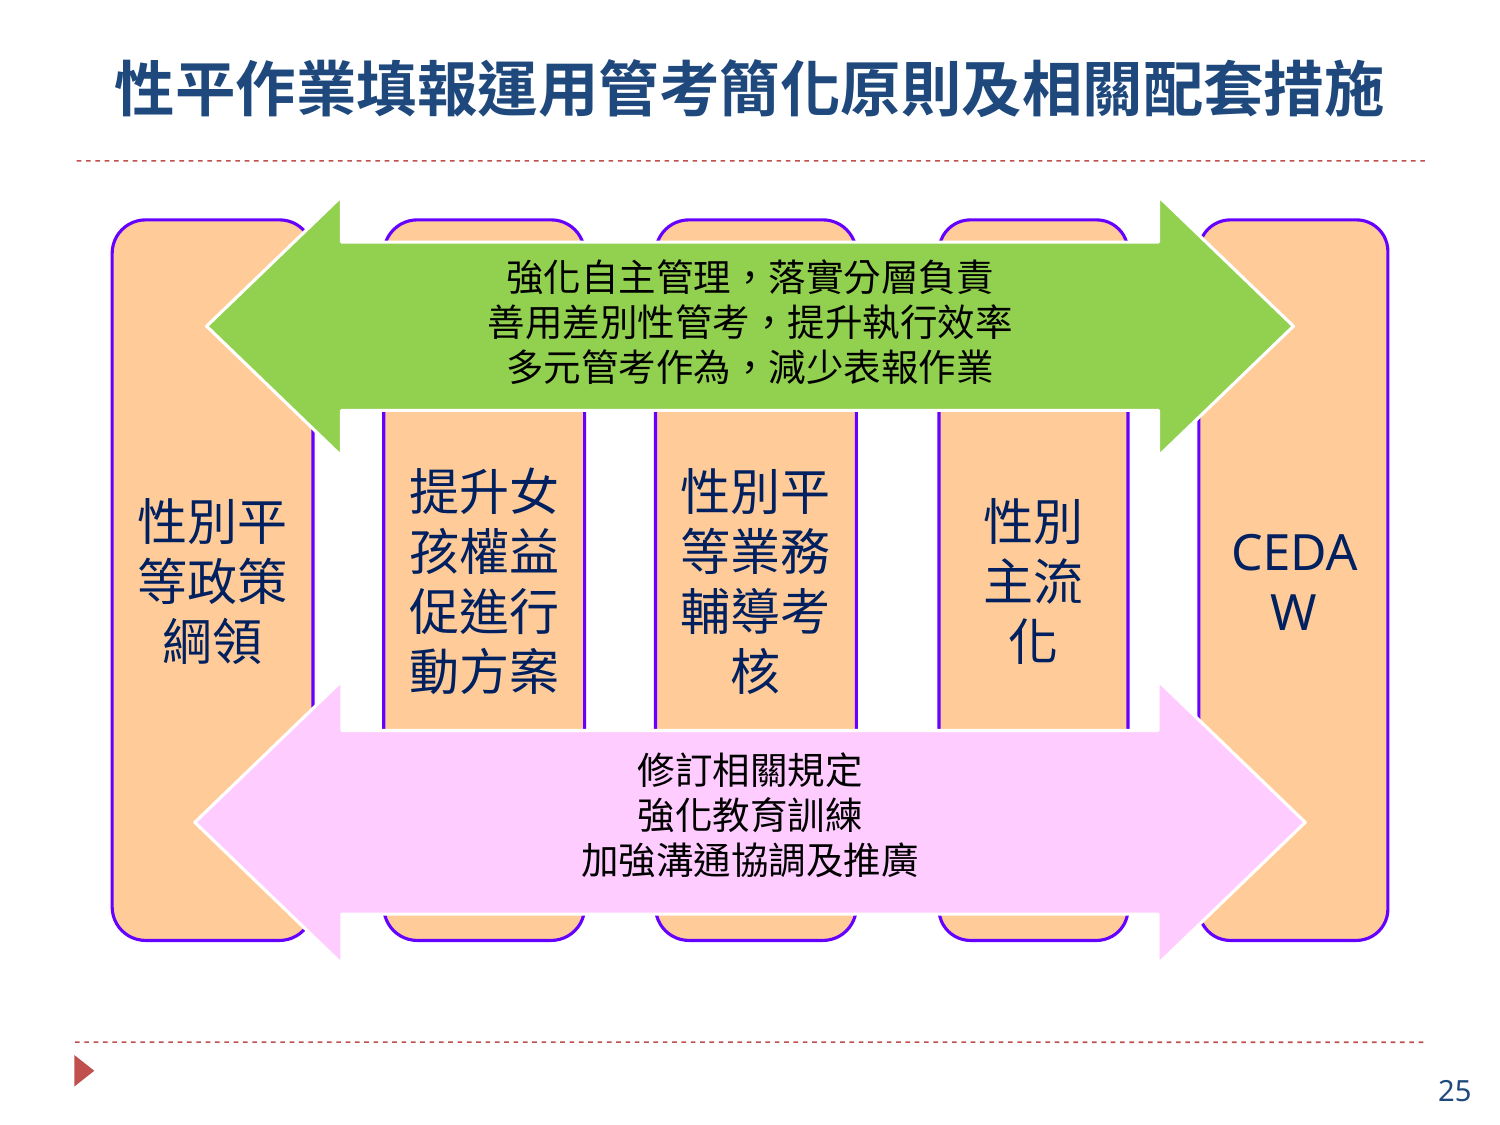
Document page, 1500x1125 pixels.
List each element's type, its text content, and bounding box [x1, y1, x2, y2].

text_box 提升女孩權益促進行動方案 [383, 411, 585, 730]
text_box 25 [1423, 1065, 1500, 1125]
text_box 性別主流化 [938, 411, 1129, 730]
text_box 性別平等業務輔導考核 [657, 219, 855, 242]
text_box 性別主流化 [940, 219, 1127, 242]
text_box 性別平等業務輔導考核 [655, 411, 857, 730]
text_box CEDAW [1198, 219, 1388, 941]
text_box 提升女孩權益促進行動方案 [384, 915, 584, 941]
text_box 修訂相關規定 強化教育訓練 加強溝通協調及推廣 [194, 680, 1306, 965]
text_box 強化自主管理，落實分層負責 善用差別性管考，提升執行效率 多元管考作為，減少表報作業 [206, 196, 1294, 457]
text_box 性別主流化 [939, 915, 1128, 941]
text_box 提升女孩權益促進行動方案 [385, 219, 583, 242]
text_box 性別平等業務輔導考核 [656, 915, 856, 941]
title 性平作業填報運用管考簡化原則及相關配套措施 [75, 24, 1426, 150]
text_box 性別平等政策綱領 [112, 219, 313, 941]
